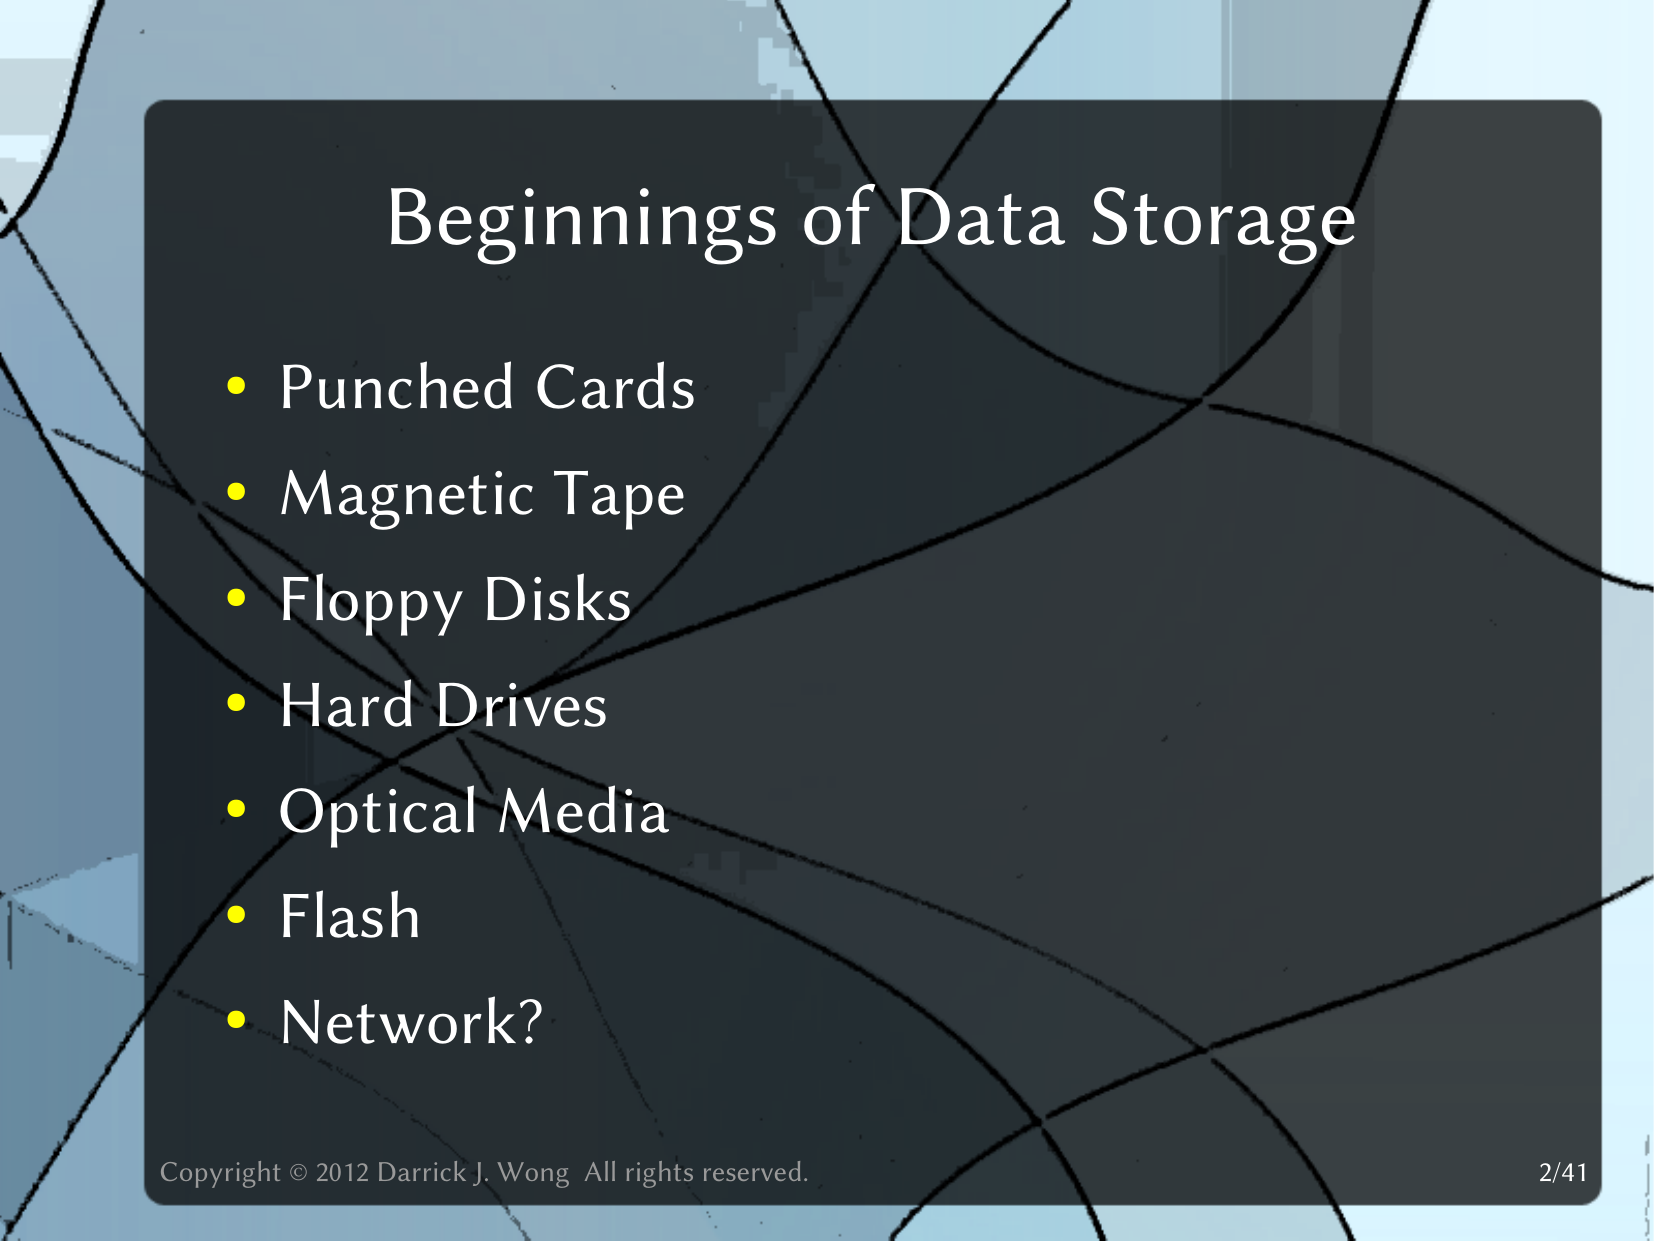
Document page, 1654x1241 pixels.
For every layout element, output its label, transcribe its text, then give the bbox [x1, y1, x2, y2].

title Beginnings of Data Storage [159, 108, 1583, 325]
list Punched Cards Magnetic Tape Floppy Disks Hard Drives Optical Media Flash Network? [206, 349, 1571, 1069]
picture [0, 0, 1654, 1241]
